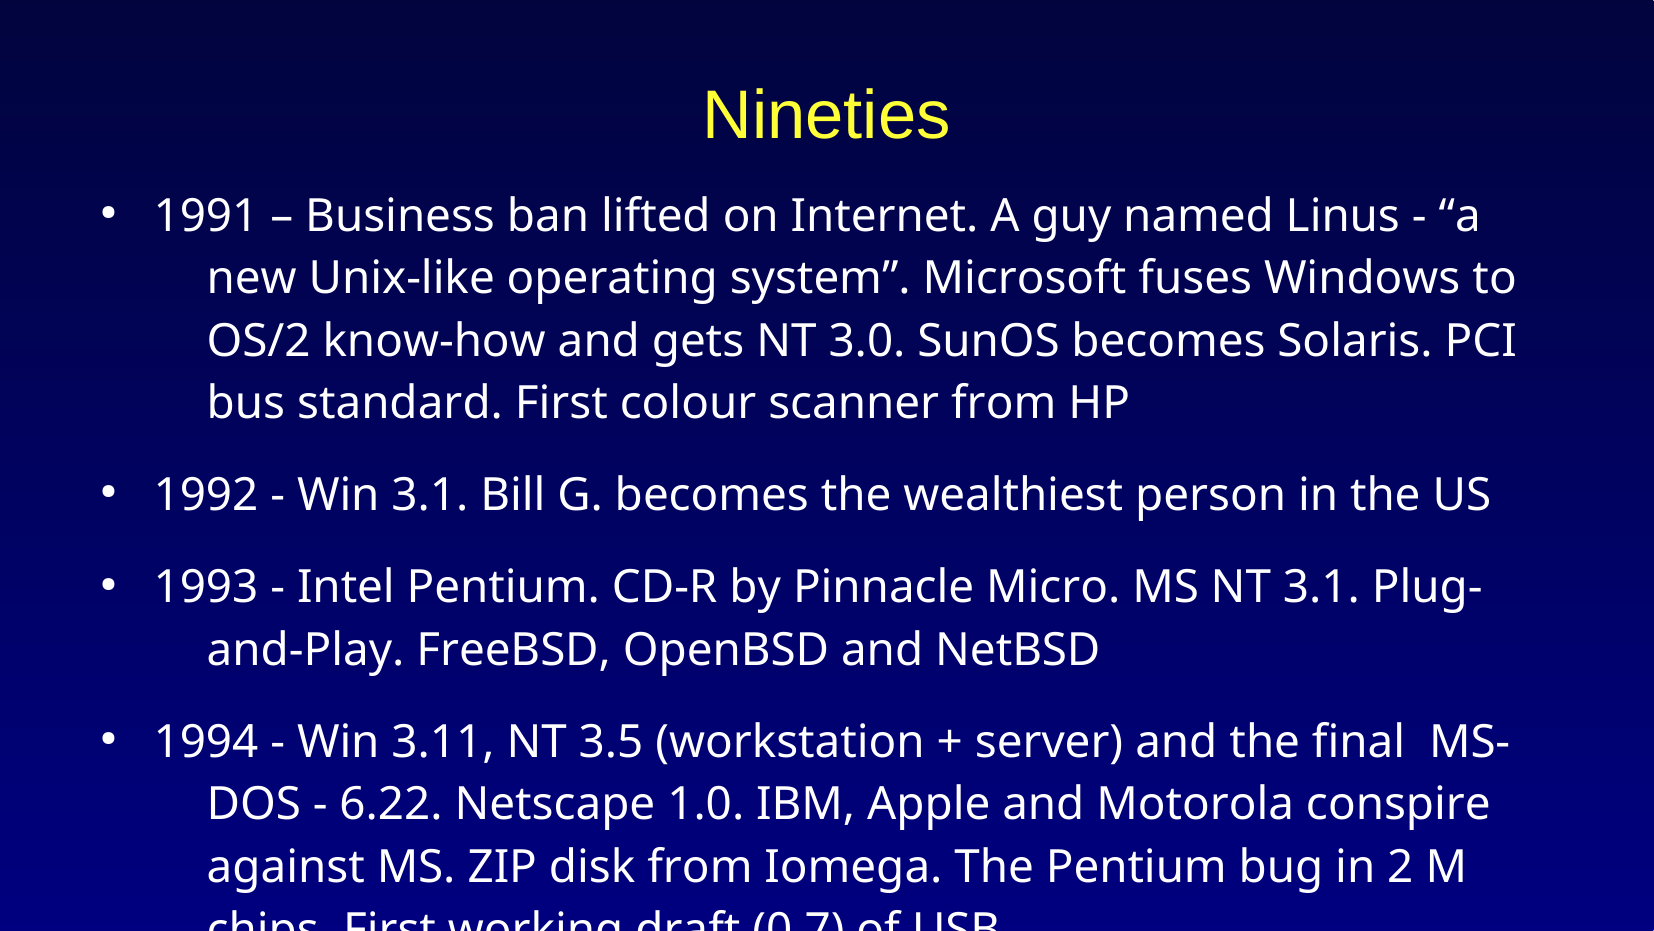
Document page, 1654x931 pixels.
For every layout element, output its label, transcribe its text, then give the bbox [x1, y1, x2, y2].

title Nineties [82, 37, 1571, 193]
list 1991 – Business ban lifted on Internet. A guy named Linus - “a new Unix-like operating system”. Microsoft fuses Windows to OS/2 know-how and gets NT 3.0. SunOS becomes Solaris. PCI bus standard. First colour scanner from HP 1992 - Win 3.1. Bill G. becomes the wealthiest person in the US 1993 - Intel Pentium. CD-R by Pinnacle Micro. MS NT 3.1. Plug-and-Play. FreeBSD, OpenBSD and NetBSD 1994 - Win 3.11, NT 3.5 (workstation + server) and the final MS-DOS - 6.22. Netscape 1.0. IBM, Apple and Motorola conspire against MS. ZIP disk from Iomega. The Pentium bug in 2 M chips. First working draft (0.7) of USB [64, 182, 1554, 931]
